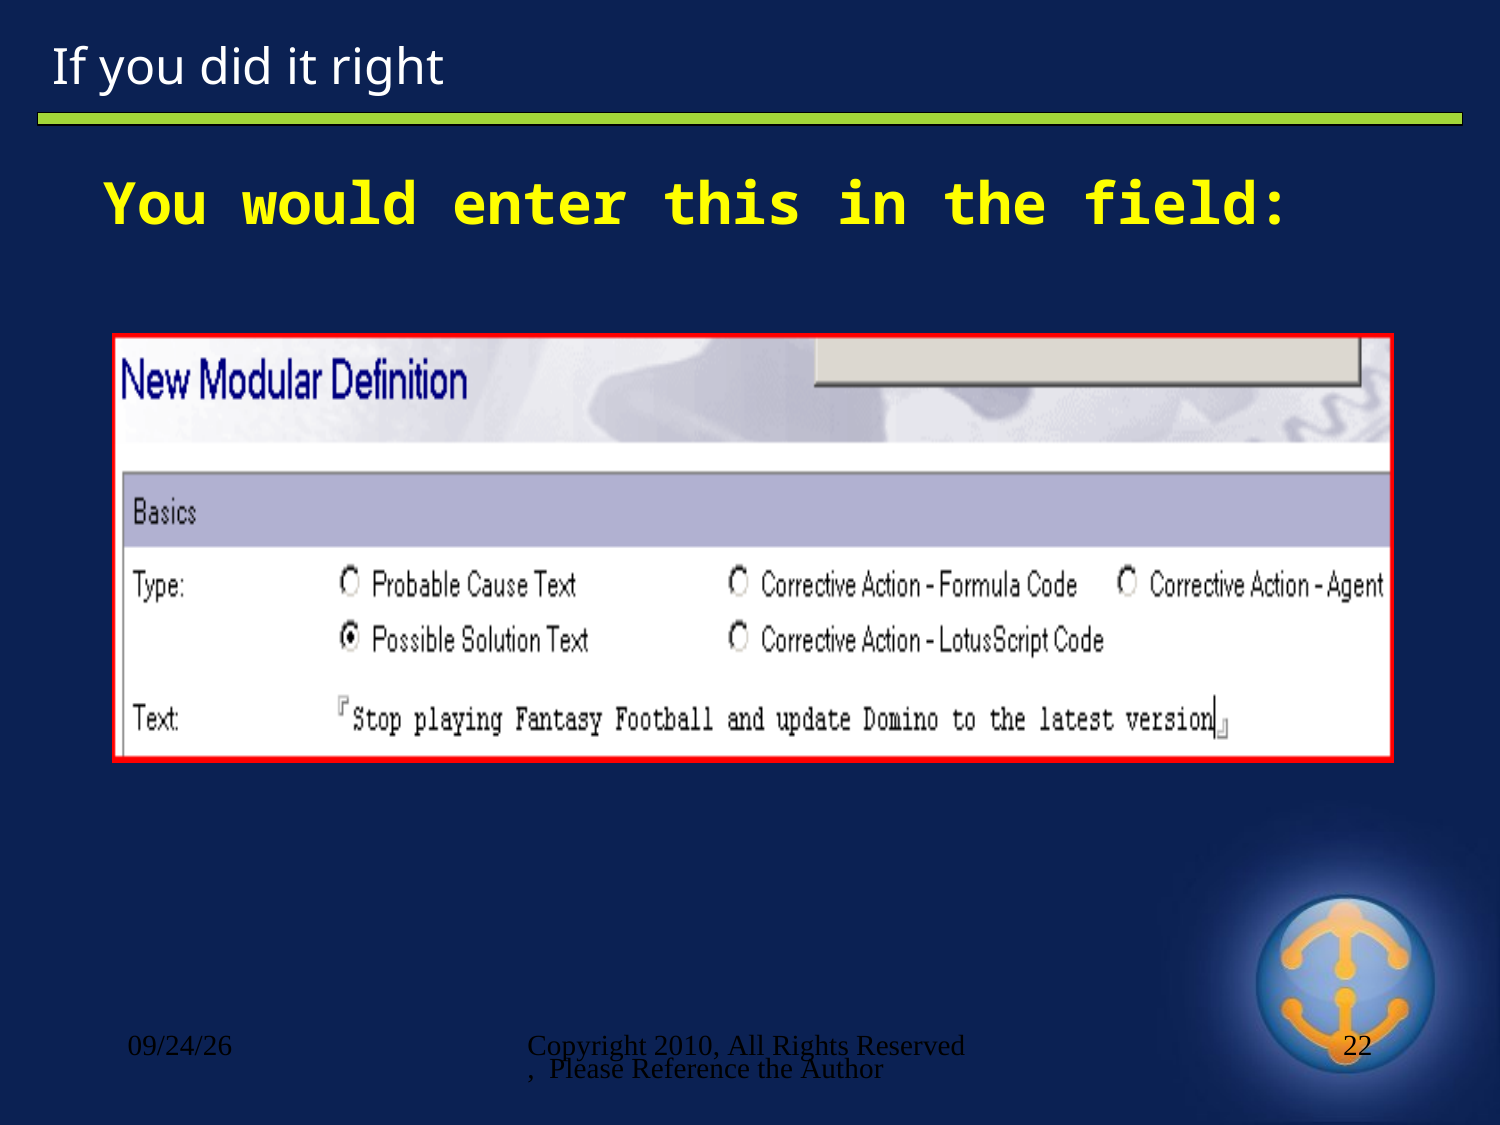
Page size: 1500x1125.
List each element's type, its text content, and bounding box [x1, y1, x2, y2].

text_box You would enter this in the field: [87, 154, 1343, 303]
text_box [37, 112, 1463, 126]
text_box If you did it right [37, 24, 1363, 96]
picture [0, 0, 1500, 1125]
